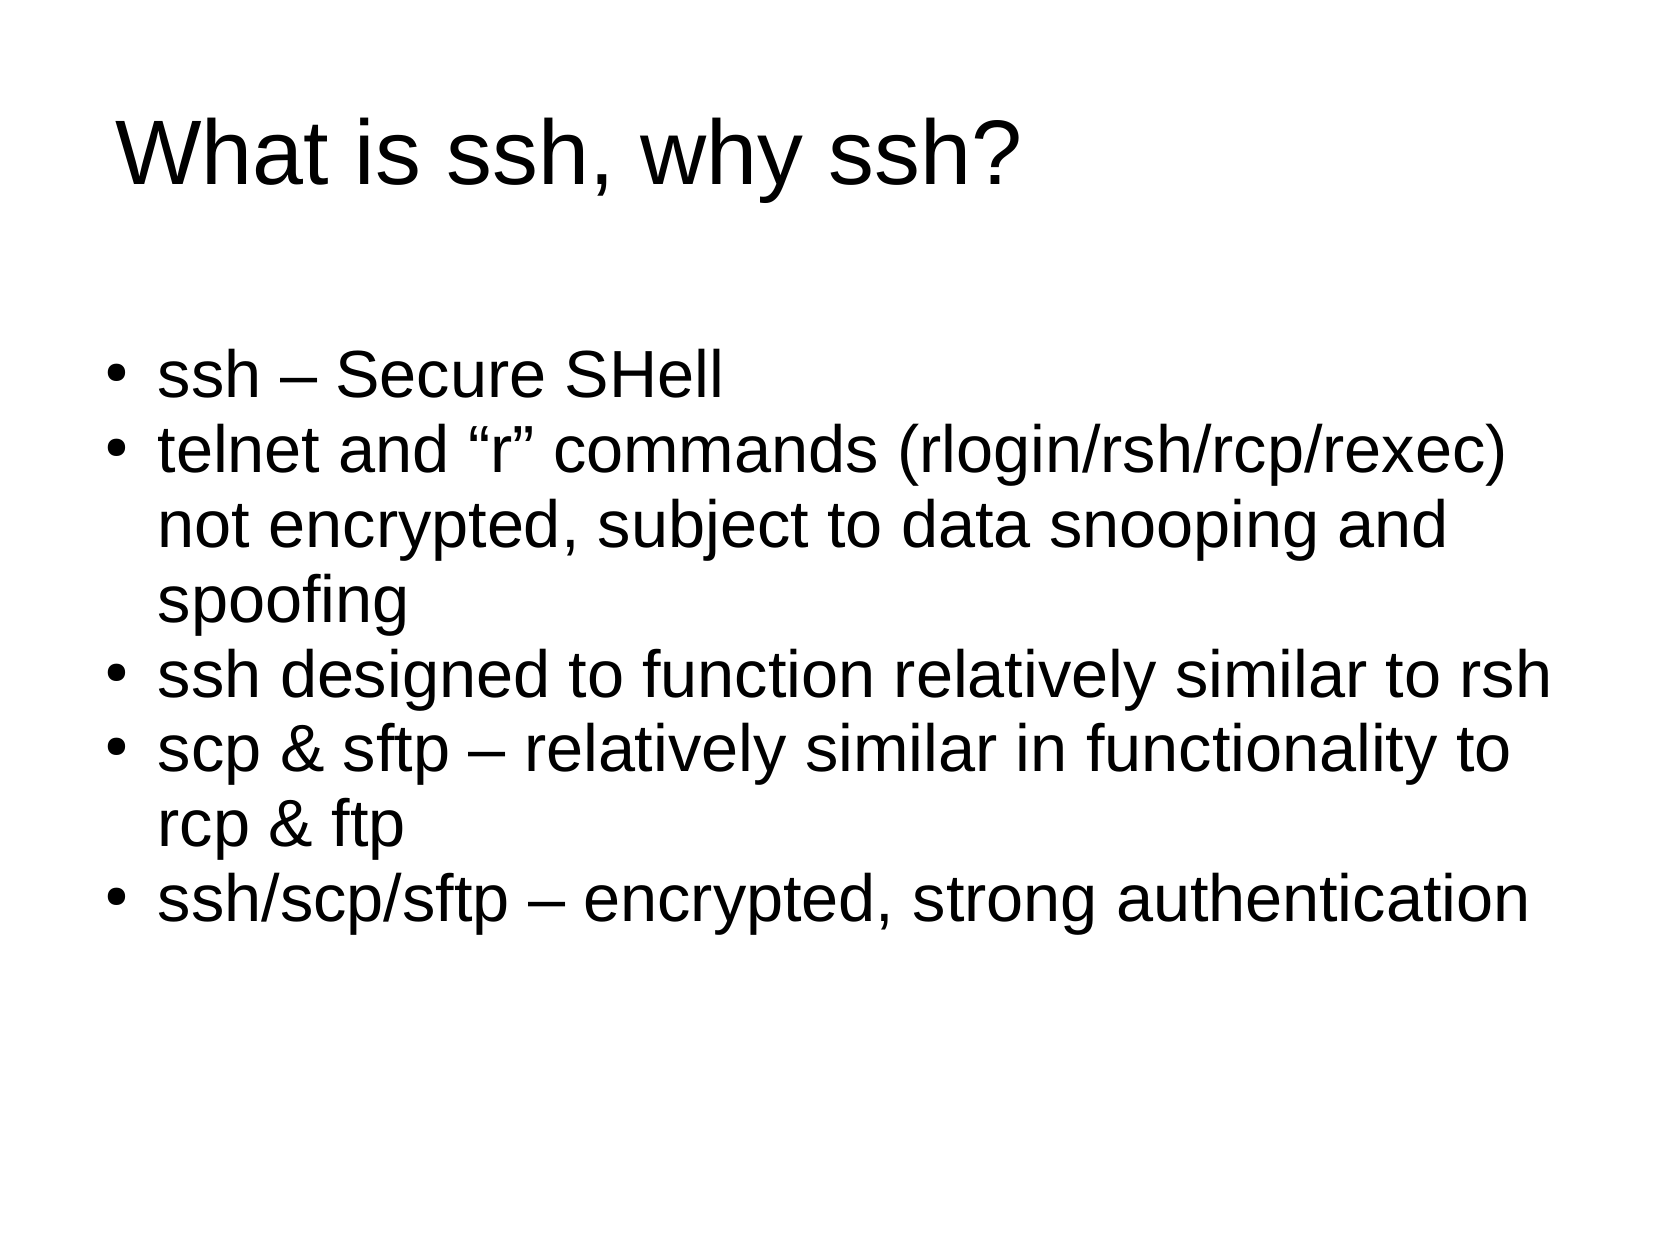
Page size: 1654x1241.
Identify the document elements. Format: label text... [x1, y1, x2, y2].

title What is ssh, why ssh? [82, 49, 1571, 257]
list ssh – Secure SHell telnet and “r” commands (rlogin/rsh/rcp/rexec) not encrypted, subject to data snooping and spoofing ssh designed to function relatively similar to rsh scp & sftp – relatively similar in functionality to rcp & ftp ssh/scp/sftp – encrypted, strong authentication [86, 337, 1576, 1088]
